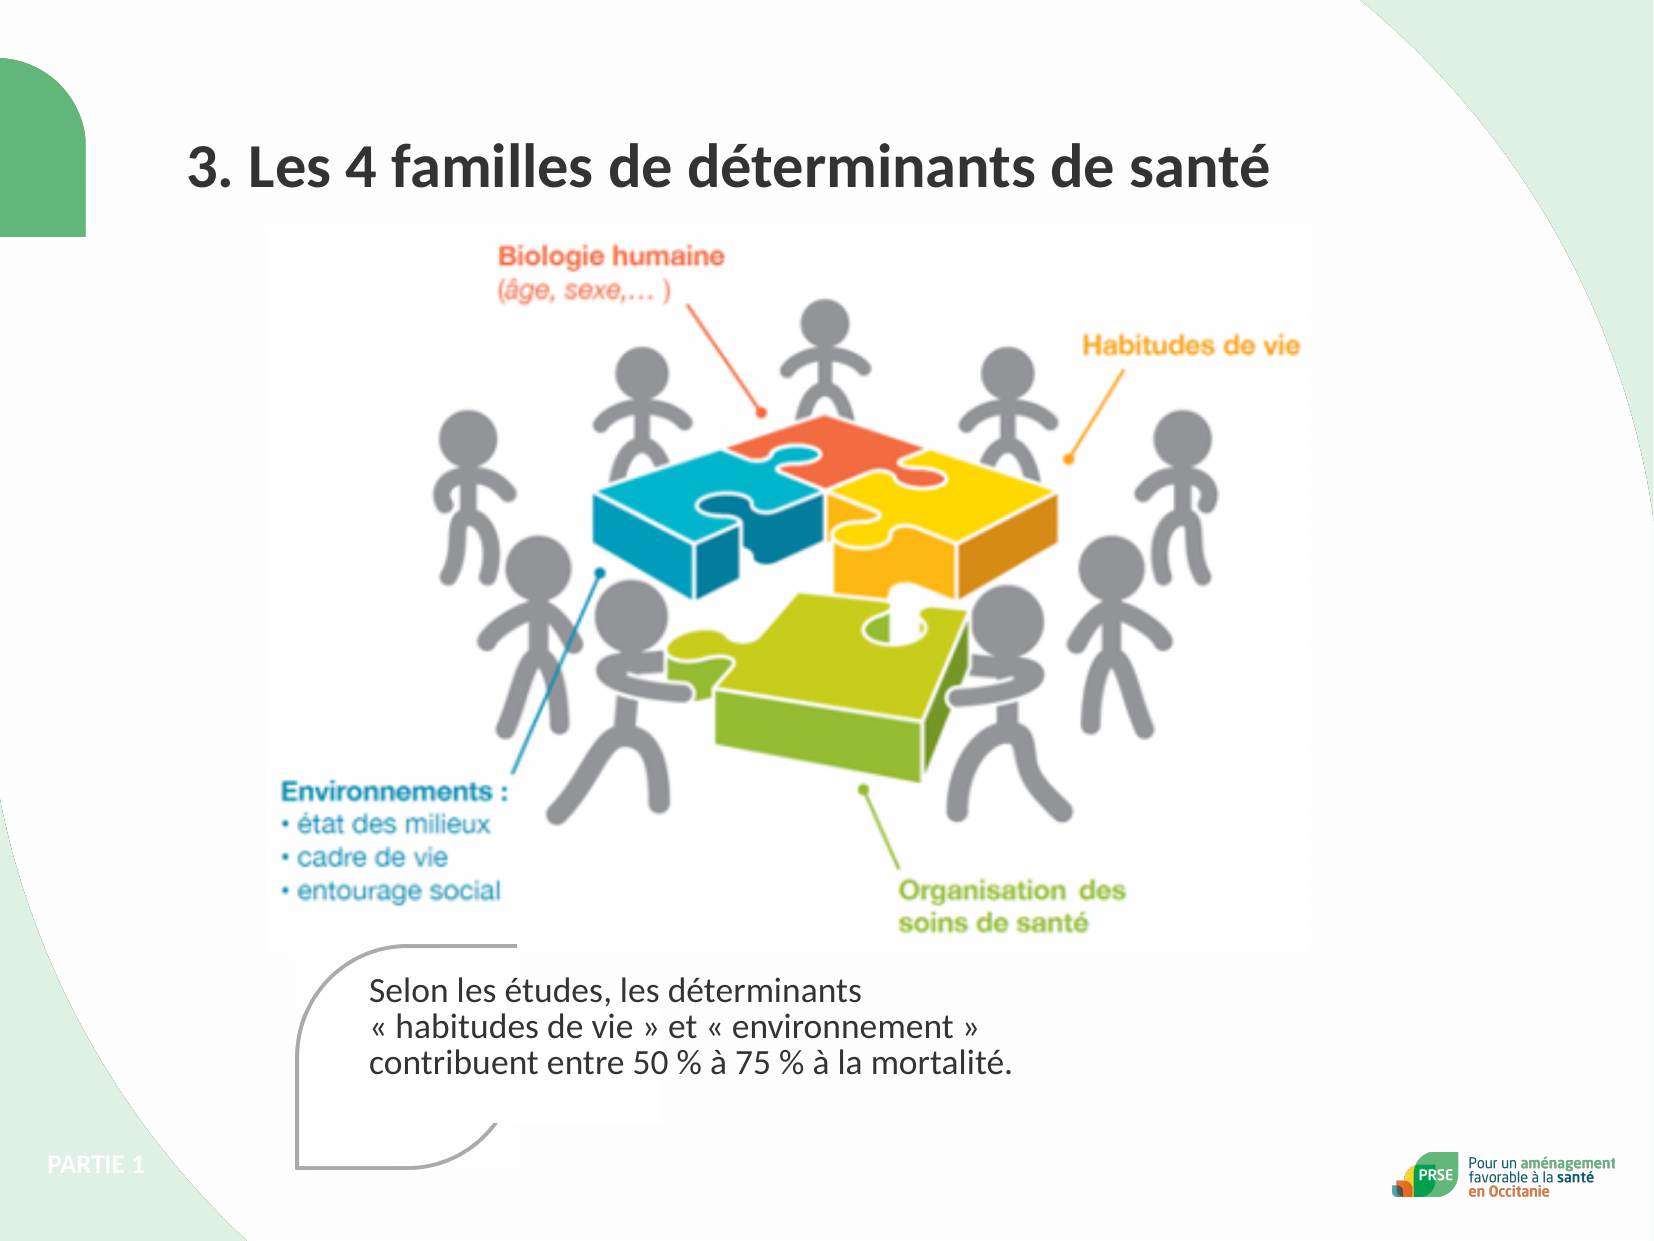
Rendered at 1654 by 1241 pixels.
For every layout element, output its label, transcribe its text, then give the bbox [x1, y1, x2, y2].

title 3. Les 4 familles de déterminants de santé [186, 95, 1628, 248]
picture [0, 0, 1654, 1241]
text_box PARTIE 1 [32, 1145, 305, 1194]
text_box Selon les études, les déterminants « habitudes de vie » et « environnement » contribuent entre 50 % à 75 % à la mortalité. [354, 968, 1040, 1170]
